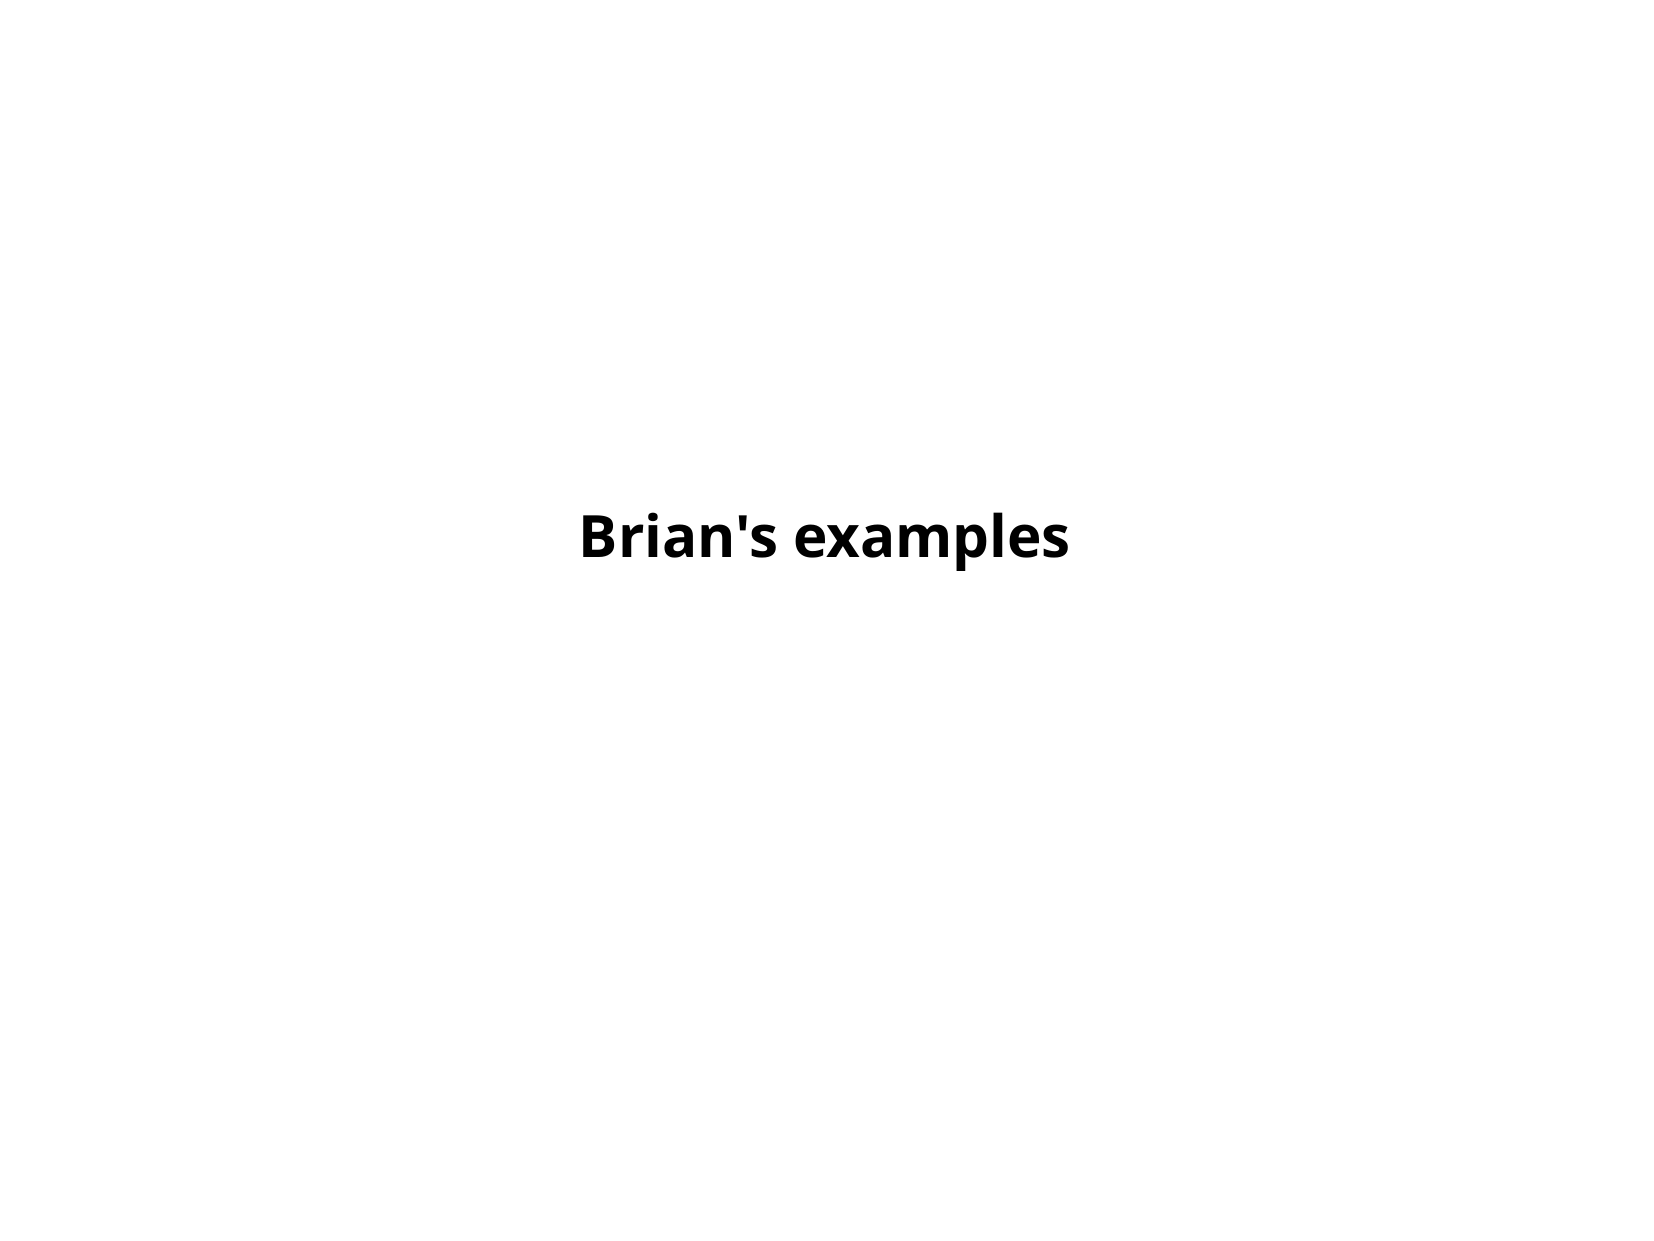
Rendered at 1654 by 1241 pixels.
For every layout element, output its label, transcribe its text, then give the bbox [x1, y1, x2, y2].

text_box Brian's examples [262, 487, 1388, 584]
